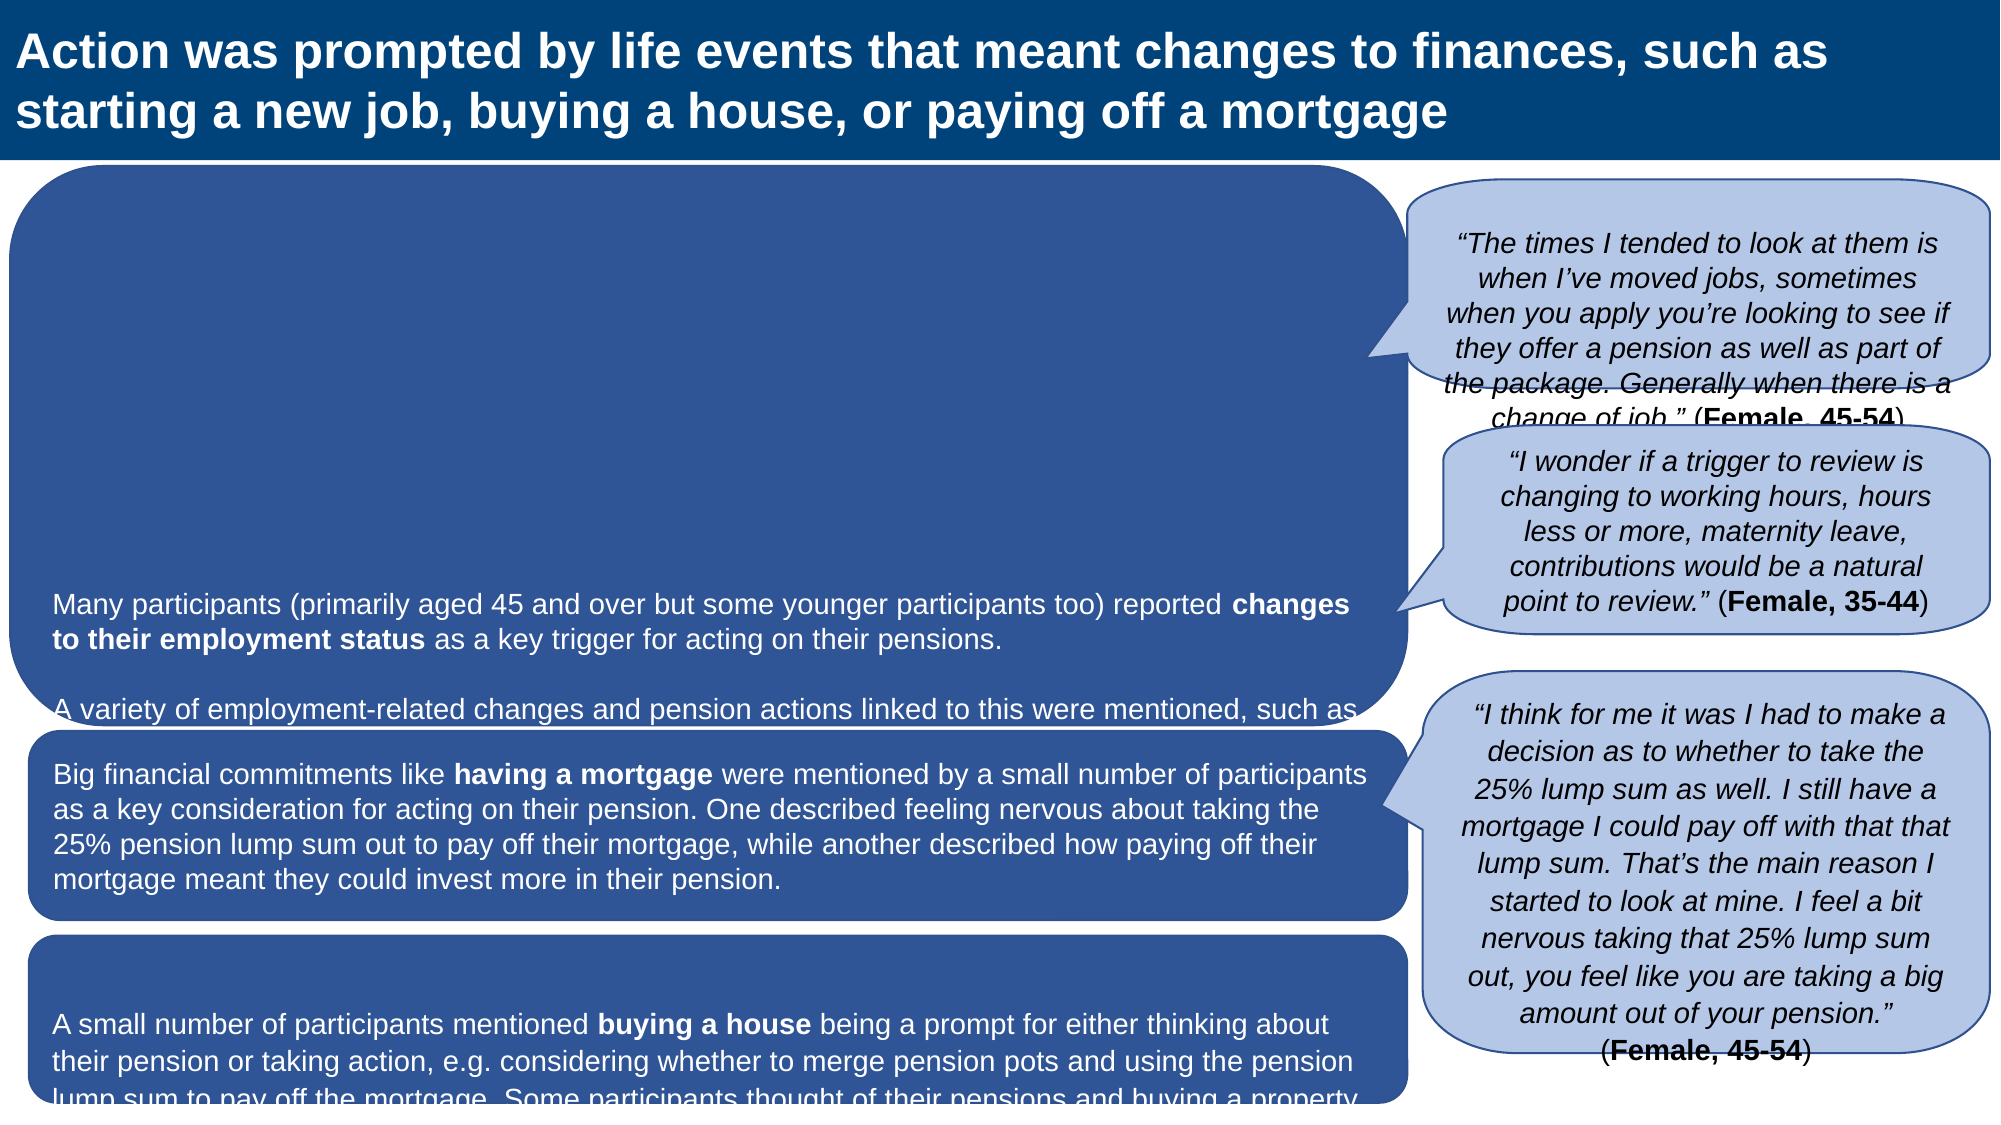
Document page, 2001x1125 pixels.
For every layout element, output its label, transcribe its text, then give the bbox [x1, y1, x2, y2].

title Action was prompted by life events that meant changes to finances, such as starting a new job, buying a house, or paying off a mortgage [0, 0, 2000, 161]
text_box “I think for me it was I had to make a decision as to whether to take the 25% lump sum as well. I still have a mortgage I could pay off with that that lump sum. That’s the main reason I started to look at mine. I feel a bit nervous taking that 25% lump sum out, you feel like you are taking a big amount out of your pension.” (Female, 45-54) [1381, 671, 1990, 1054]
text_box Big financial commitments like having a mortgage were mentioned by a small number of participants as a key consideration for acting on their pension. One described feeling nervous about taking the 25% pension lump sum out to pay off their mortgage, while another described how paying off their mortgage meant they could invest more in their pension. [28, 730, 1408, 921]
text_box Many participants (primarily aged 45 and over but some younger participants too) reported changes to their employment status as a key trigger for acting on their pensions. A variety of employment-related changes and pension actions linked to this were mentioned, such as starting a new job and needing a better understanding of the new pension scheme contributions and making decisions about which scheme to continue contributing to; moving jobs and deciding how to manage pension pots from previous employment; becoming self-employed and having to put own pension arrangements in place; earning more or less in a new job and increasing or decreasing pension contributions accordingly; being made redundant and looking for a secure job with a pension scheme; and returning to work part-time after maternity leave and joining a new pension scheme. Additionally, one participant wondered whether working hour changes could trigger a review of pension arrangements. [10, 166, 1408, 726]
text_box “I wonder if a trigger to review is changing to working hours, hours less or more, maternity leave, contributions would be a natural point to review.” (Female, 35-44) [1393, 425, 1990, 635]
text_box A small number of participants mentioned buying a house being a prompt for either thinking about their pension or taking action, e.g. considering whether to merge pension pots and using the pension lump sum to pay off the mortgage. Some participants thought of their pensions and buying a property in the context of ageing and financial planning for their future. [28, 935, 1408, 1103]
text_box “The times I tended to look at them is when I’ve moved jobs, sometimes when you apply you’re looking to see if they offer a pension as well as part of the package. Generally when there is a change of job.” (Female, 45-54) [1365, 179, 1990, 389]
